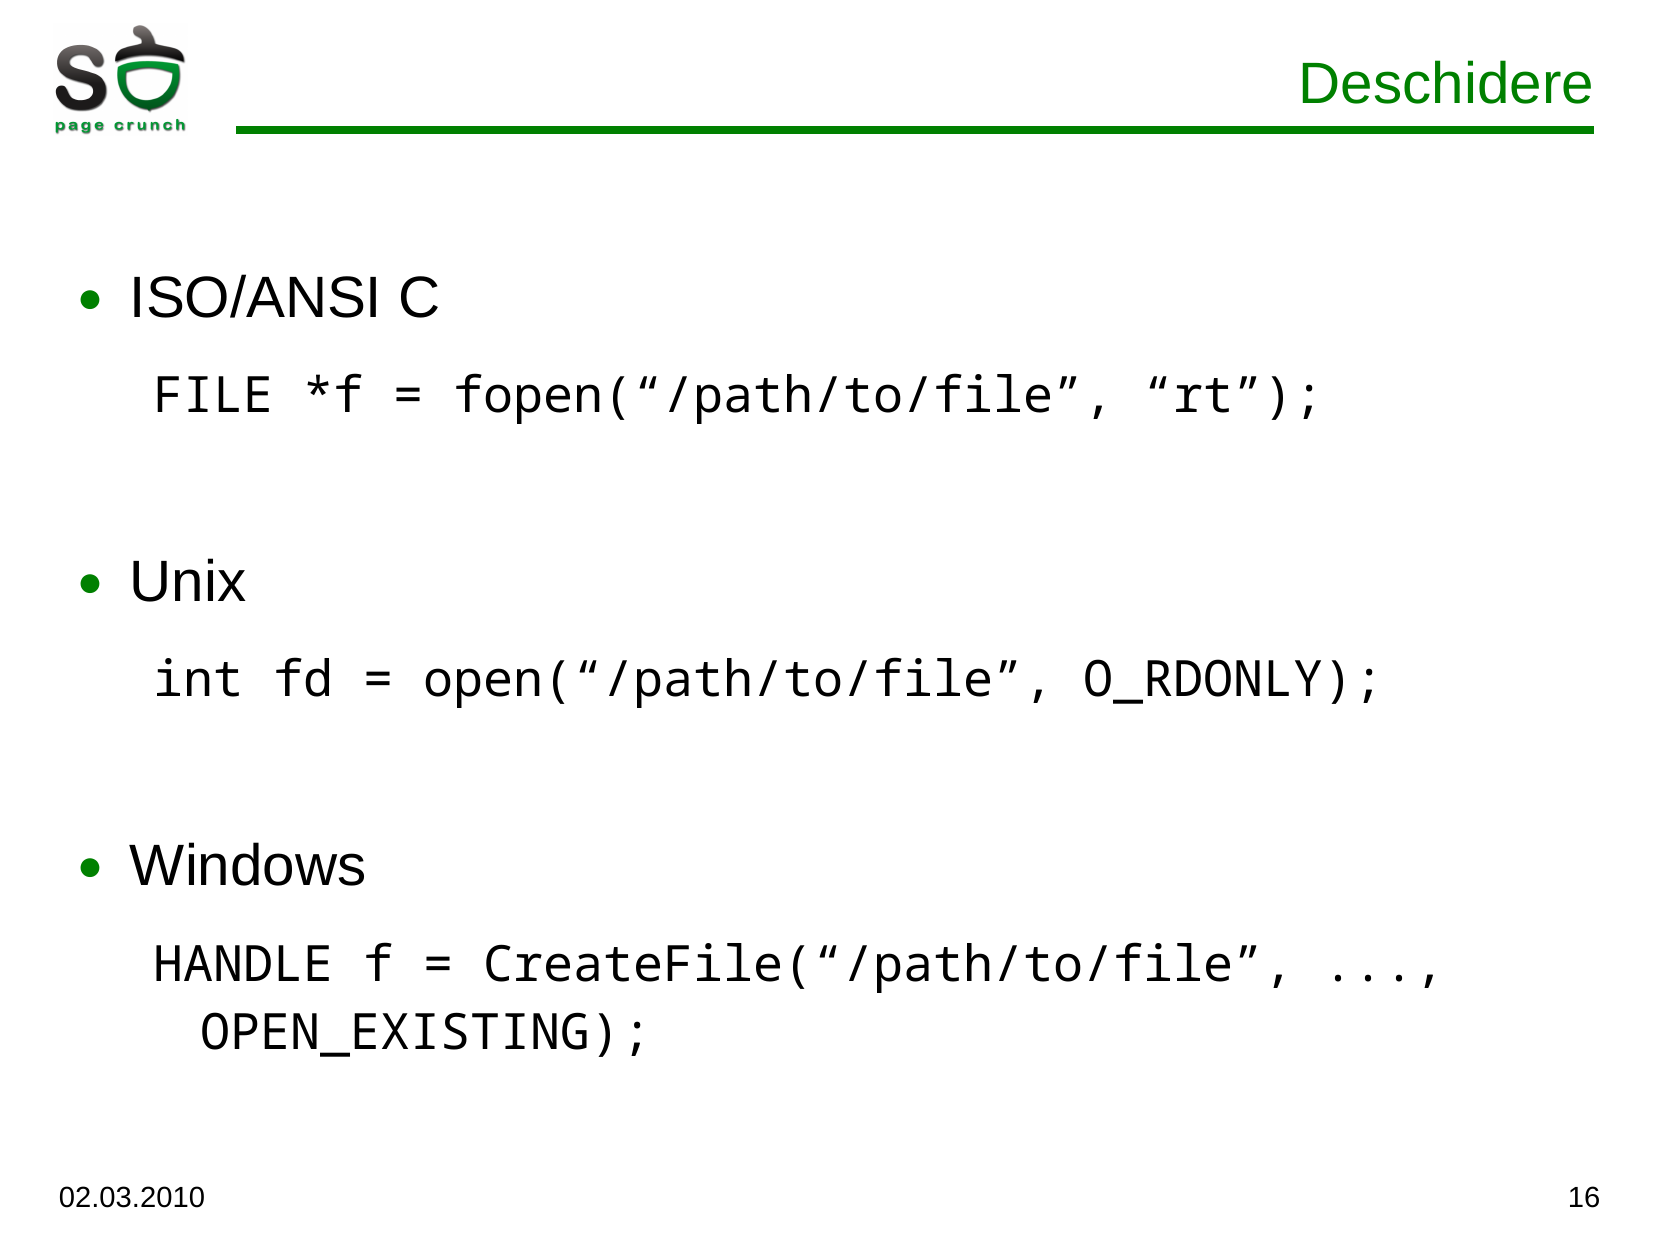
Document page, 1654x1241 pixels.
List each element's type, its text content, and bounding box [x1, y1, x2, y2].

title Deschidere [236, 49, 1595, 119]
picture [53, 23, 188, 136]
list ISO/ANSI C FILE *f = fopen(“/path/to/file”, “rt”); Unix int fd = open(“/path/to/file”, O_RDONLY); Windows HANDLE f = CreateFile(“/path/to/file”, ..., OPEN_EXISTING); [59, 177, 1595, 1152]
